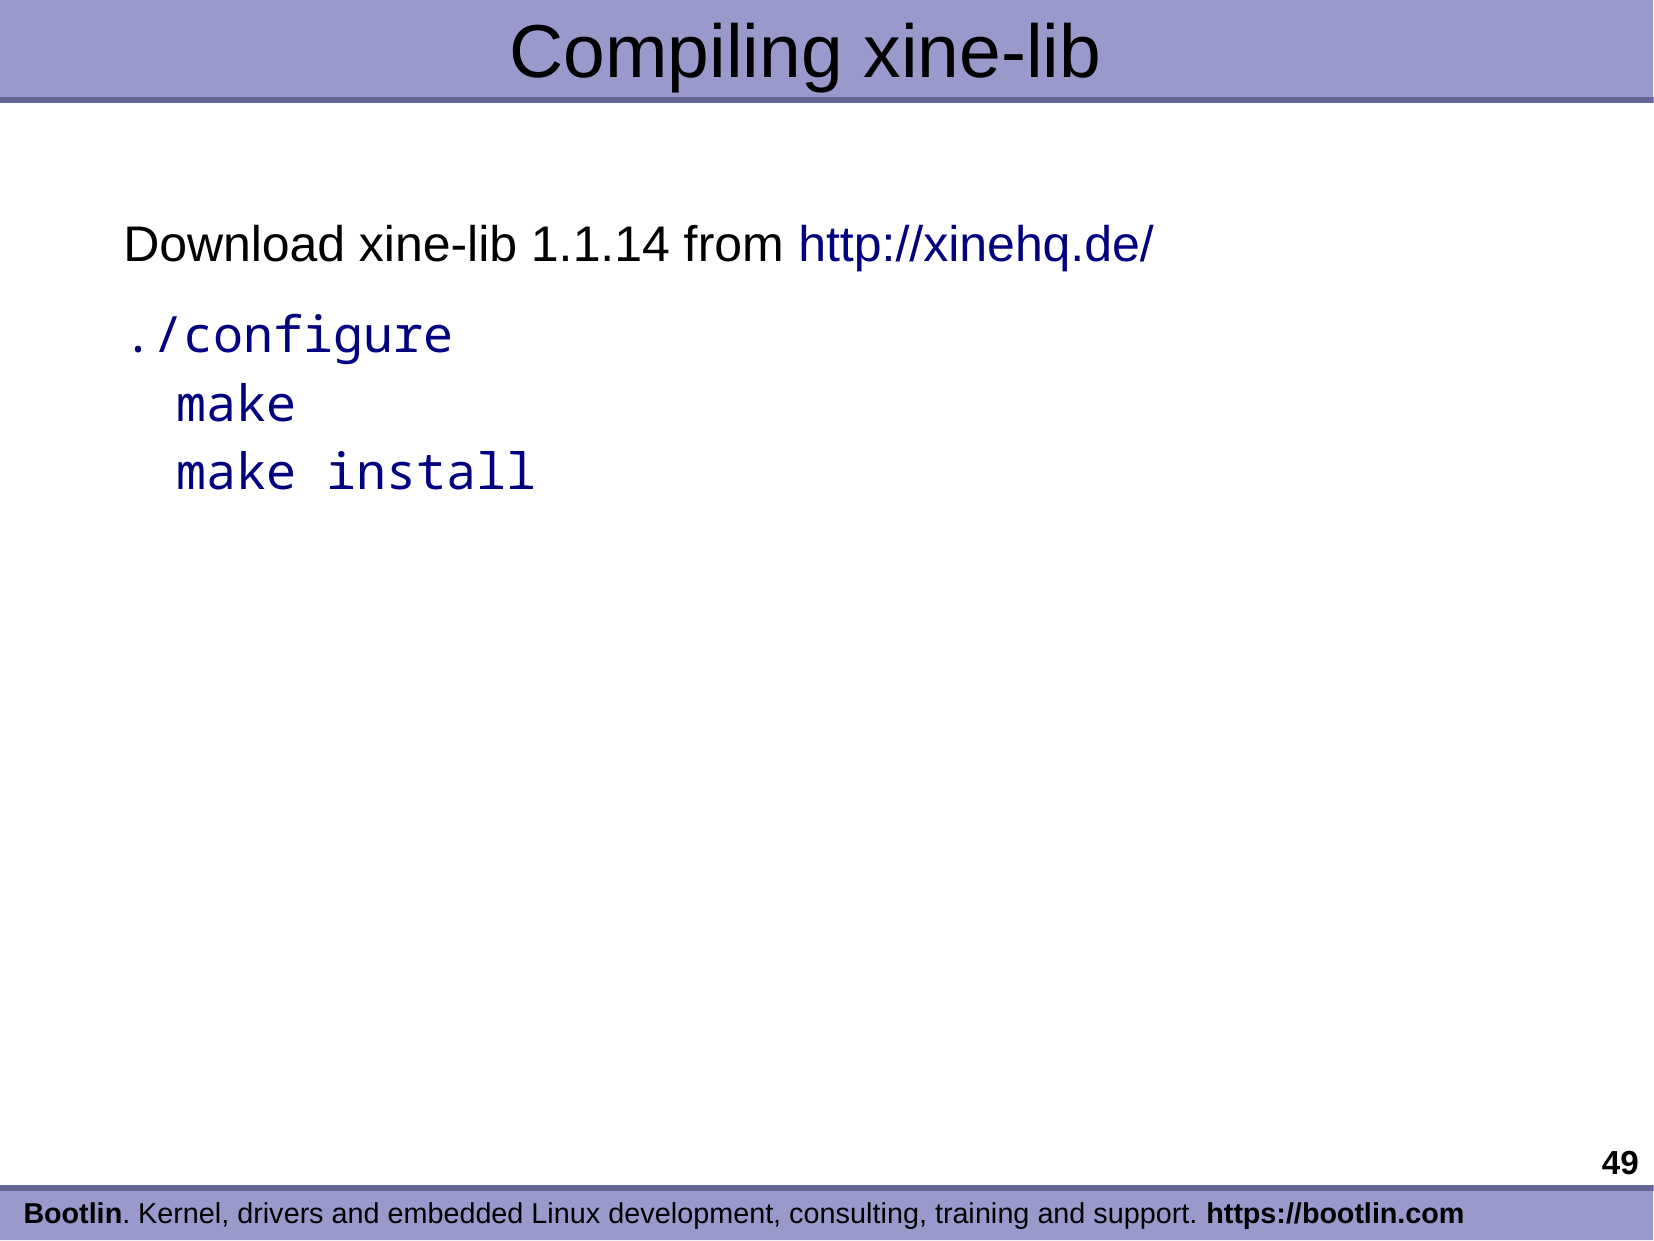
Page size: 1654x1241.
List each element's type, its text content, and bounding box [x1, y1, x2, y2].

list Download xine-lib 1.1.14 from http://xinehq.de/ ./configure make make install [105, 216, 1518, 1066]
title Compiling xine-lib [60, 5, 1551, 97]
